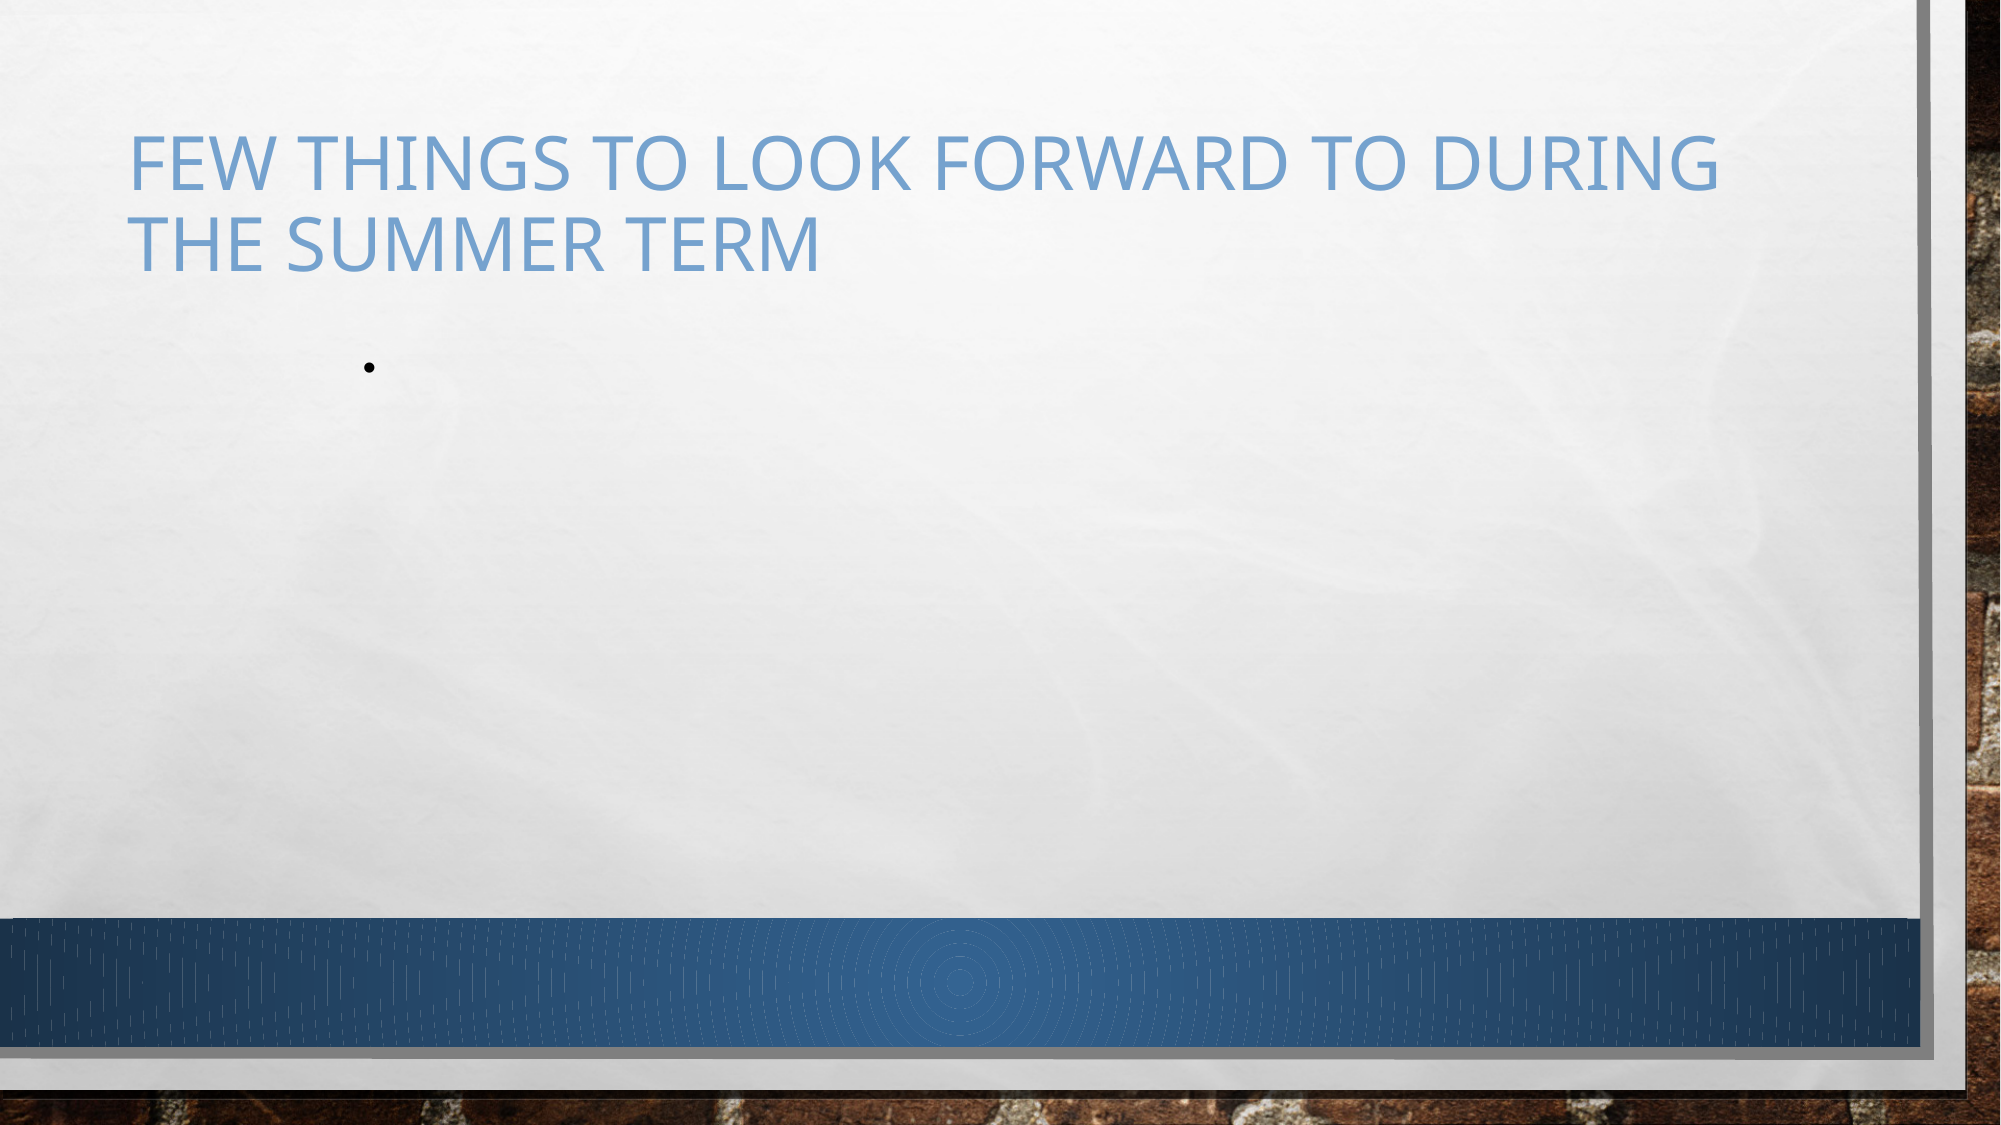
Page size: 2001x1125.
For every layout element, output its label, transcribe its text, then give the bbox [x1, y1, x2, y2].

title Few things to look forward to during the summer term [112, 112, 1874, 302]
text_box [347, 336, 426, 489]
